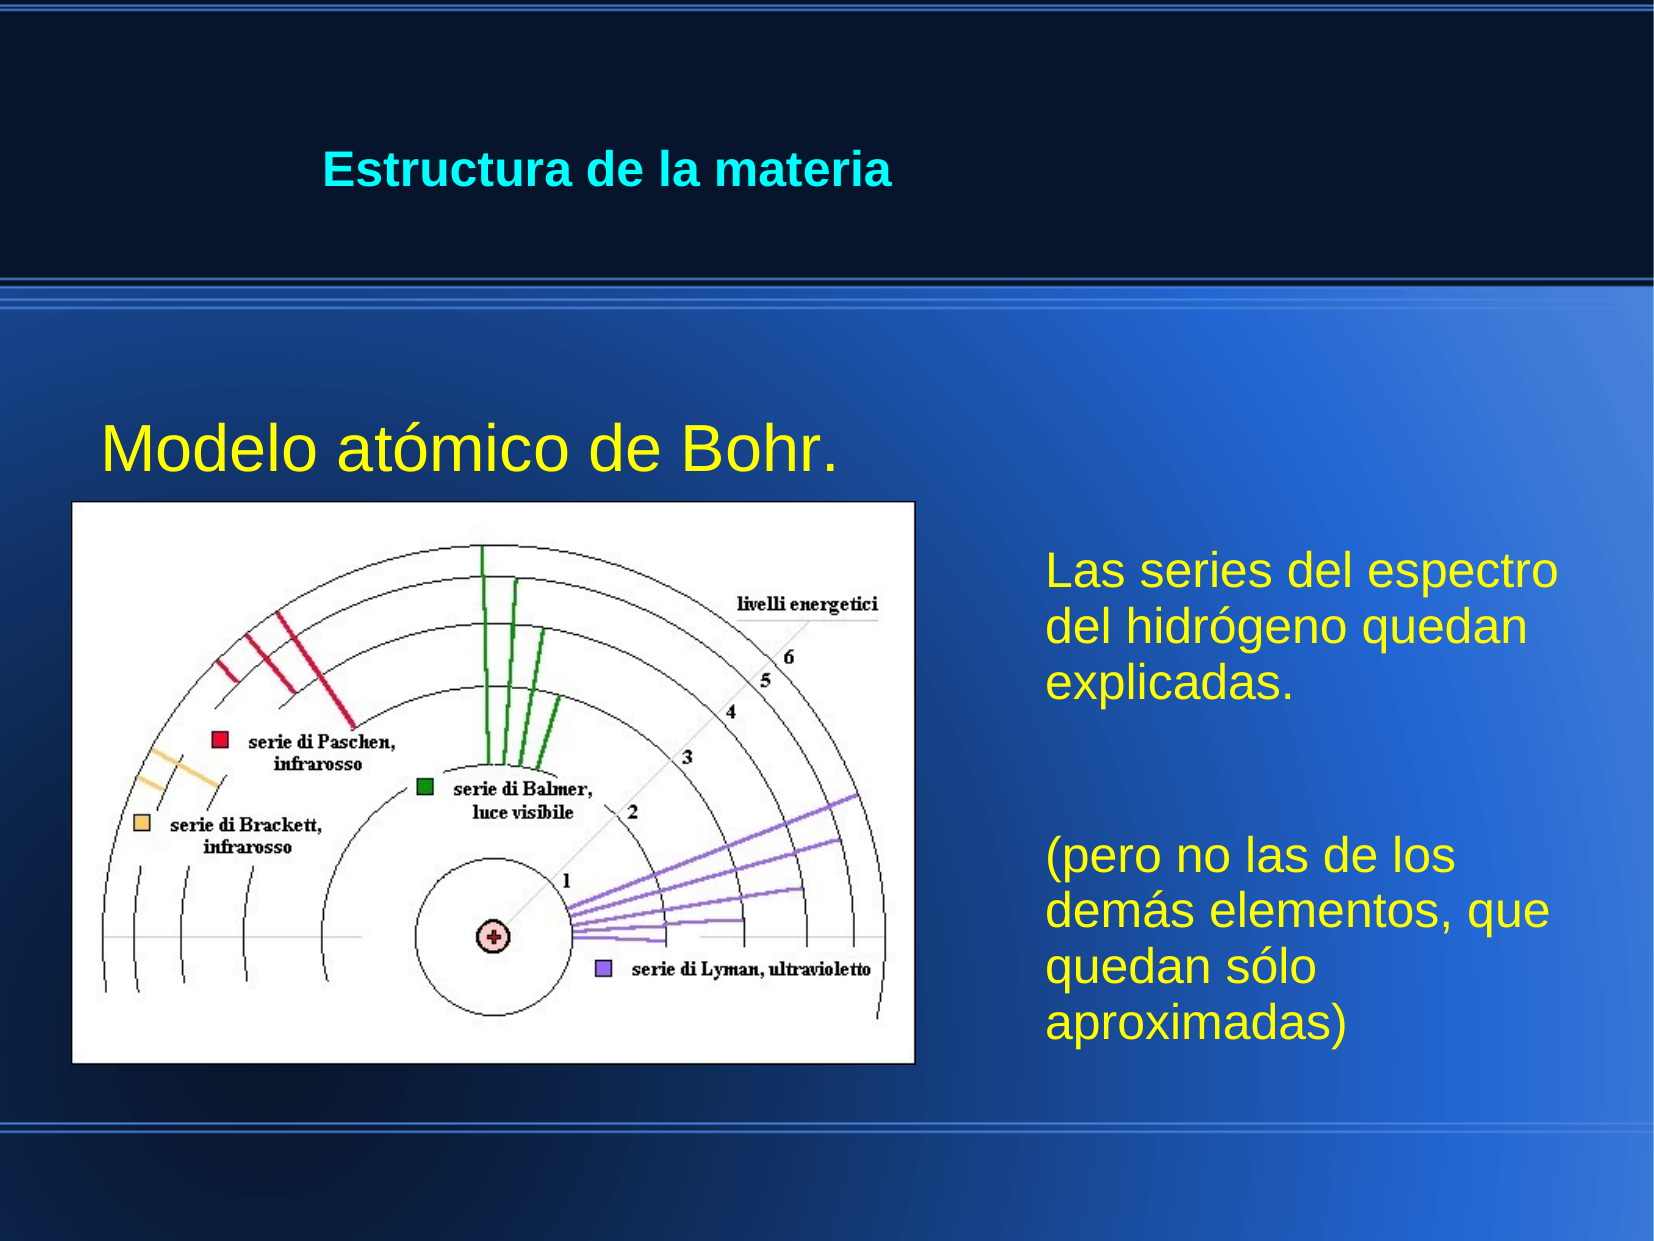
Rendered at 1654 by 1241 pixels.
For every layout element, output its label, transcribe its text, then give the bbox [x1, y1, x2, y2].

list Modelo atómico de Bohr. [29, 306, 916, 562]
title Estructura de la materia [32, 118, 1182, 220]
list Las series del espectro del hidrógeno quedan explicadas. [974, 542, 1595, 798]
picture [0, 0, 1654, 1241]
list (pero no las de los demás elementos, que quedan sólo aproximadas) [974, 826, 1595, 1082]
